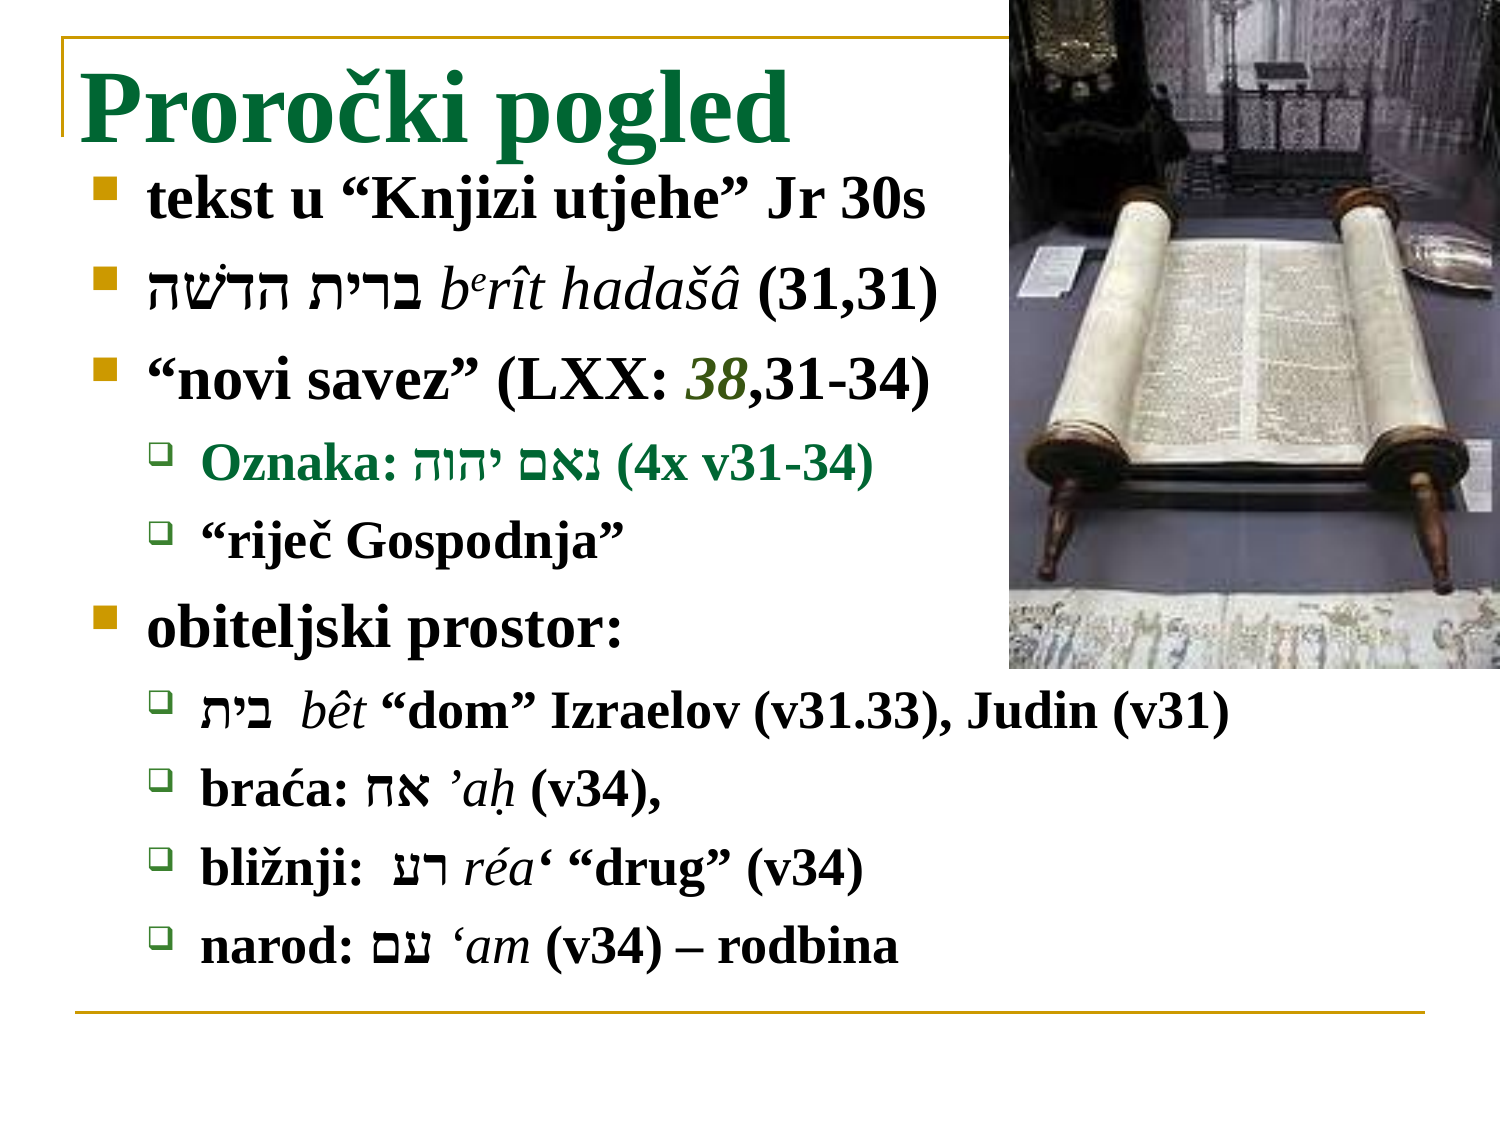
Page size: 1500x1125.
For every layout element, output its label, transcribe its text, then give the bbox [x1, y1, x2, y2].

picture [1009, 0, 1500, 669]
title Proročki pogled [64, 31, 1009, 218]
list tekst u “Knjizi utjehe” Jr 30s ברית הדשׁה berît hadašâ (31,31) “novi savez” (LXX: 38,31-34) Oznaka: נאם יהוה (4x v31-34) “riječ Gospodnja” obiteljski prostor: בית bêt “dom” Izraelov (v31.33), Judin (v31) braća: אח ’aḥ (v34), bližnji: רע réa‘ “drug” (v34) narod: עם ‘am (v34) – rodbina [75, 148, 1426, 1006]
